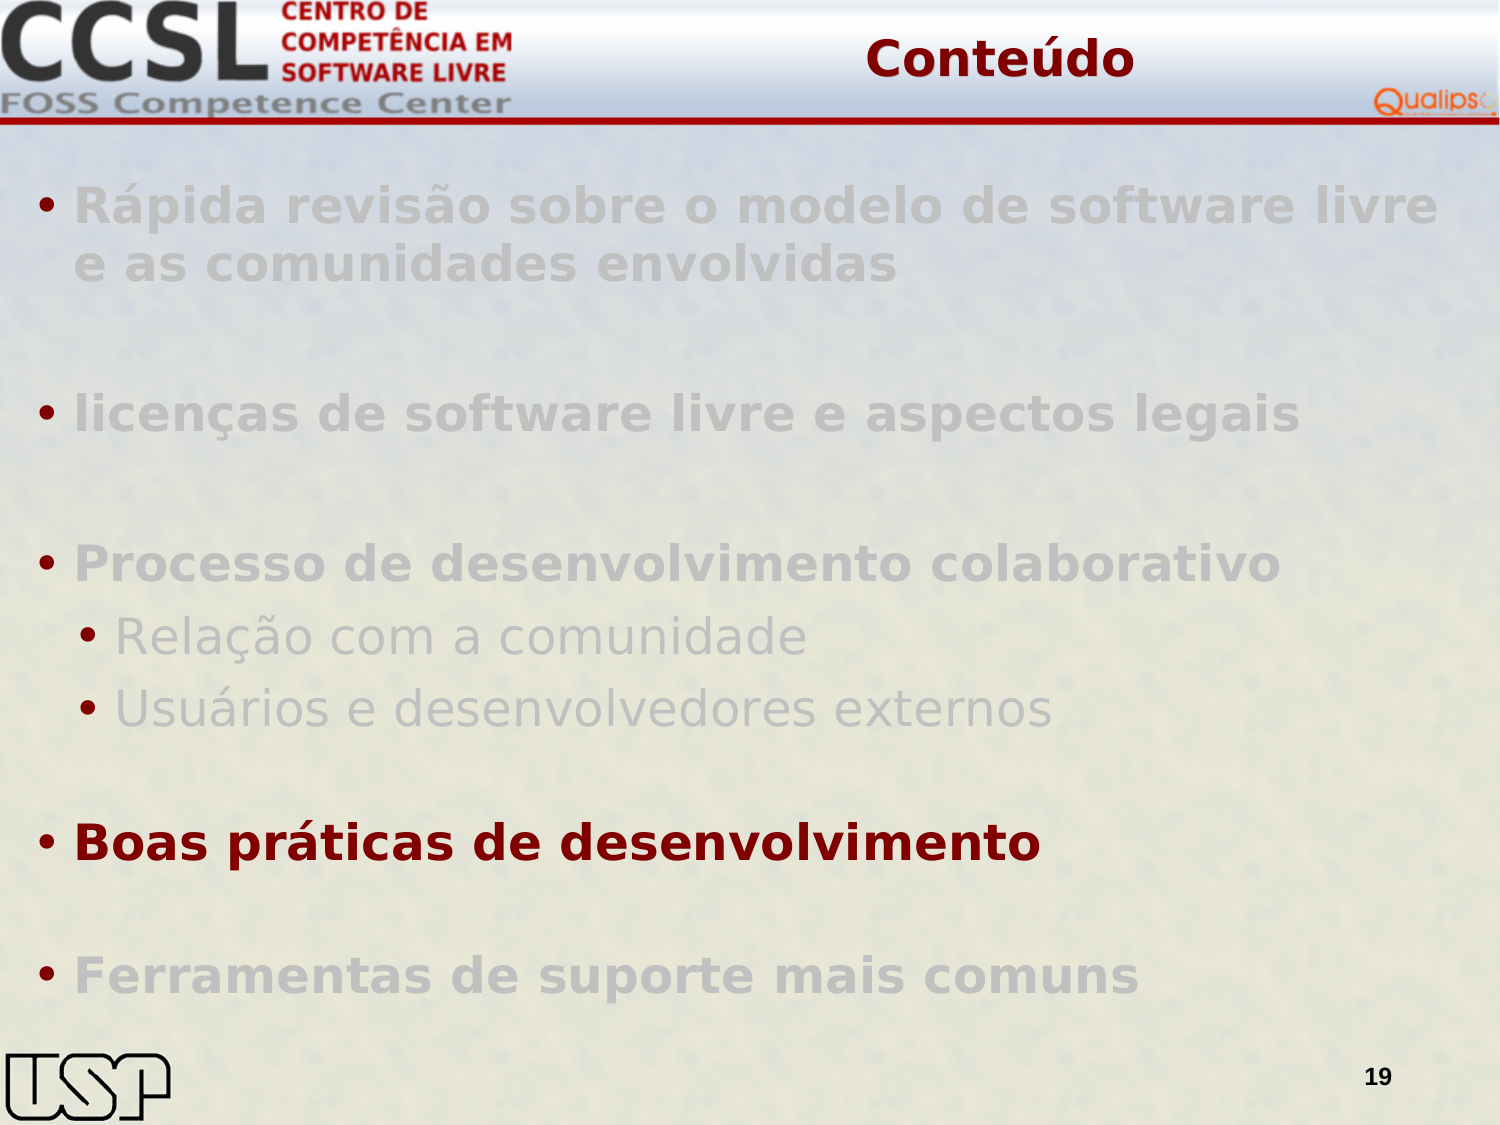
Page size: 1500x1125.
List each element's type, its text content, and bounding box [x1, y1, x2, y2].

list Rápida revisão sobre o modelo de software livre e as comunidades envolvidas licenças de software livre e aspectos legais Processo de desenvolvimento colaborativo Relação com a comunidade Usuários e desenvolvedores externos Boas práticas de desenvolvimento Ferramentas de suporte mais comuns [32, 177, 1447, 1063]
picture [0, 0, 1500, 1125]
title Conteúdo [501, 0, 1500, 119]
